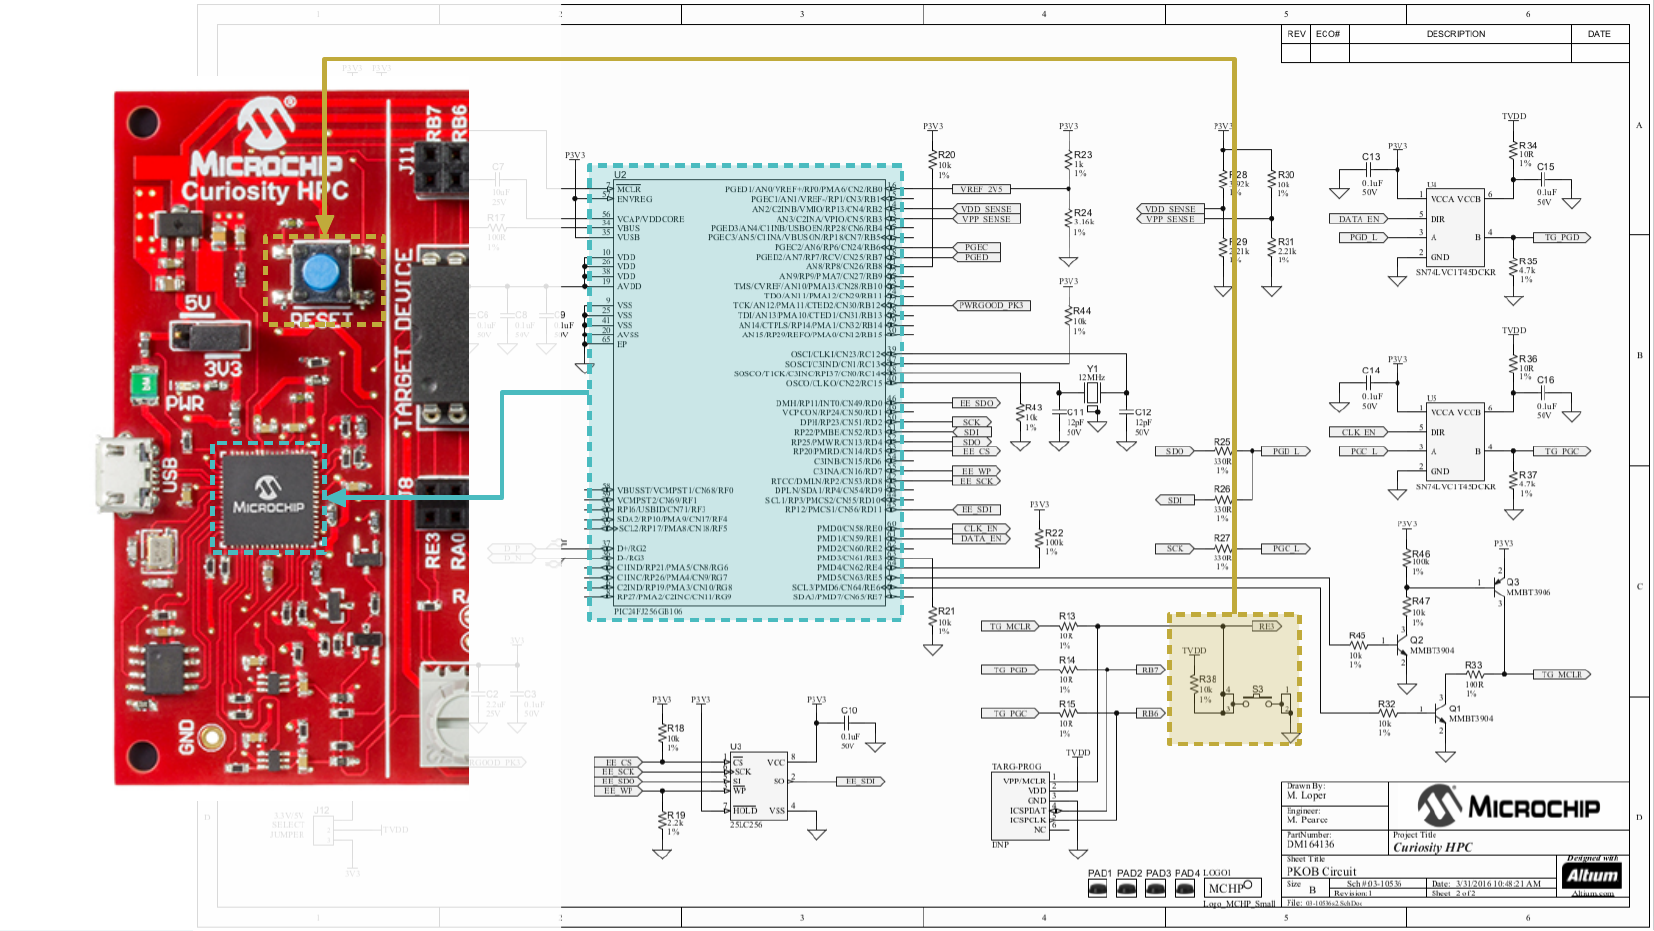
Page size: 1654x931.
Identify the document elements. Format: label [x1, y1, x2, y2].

text_box [589, 165, 903, 621]
picture [88, 76, 469, 801]
text_box [0, 0, 562, 931]
picture [562, 0, 1654, 931]
text_box [327, 61, 562, 495]
text_box [1169, 614, 1300, 745]
